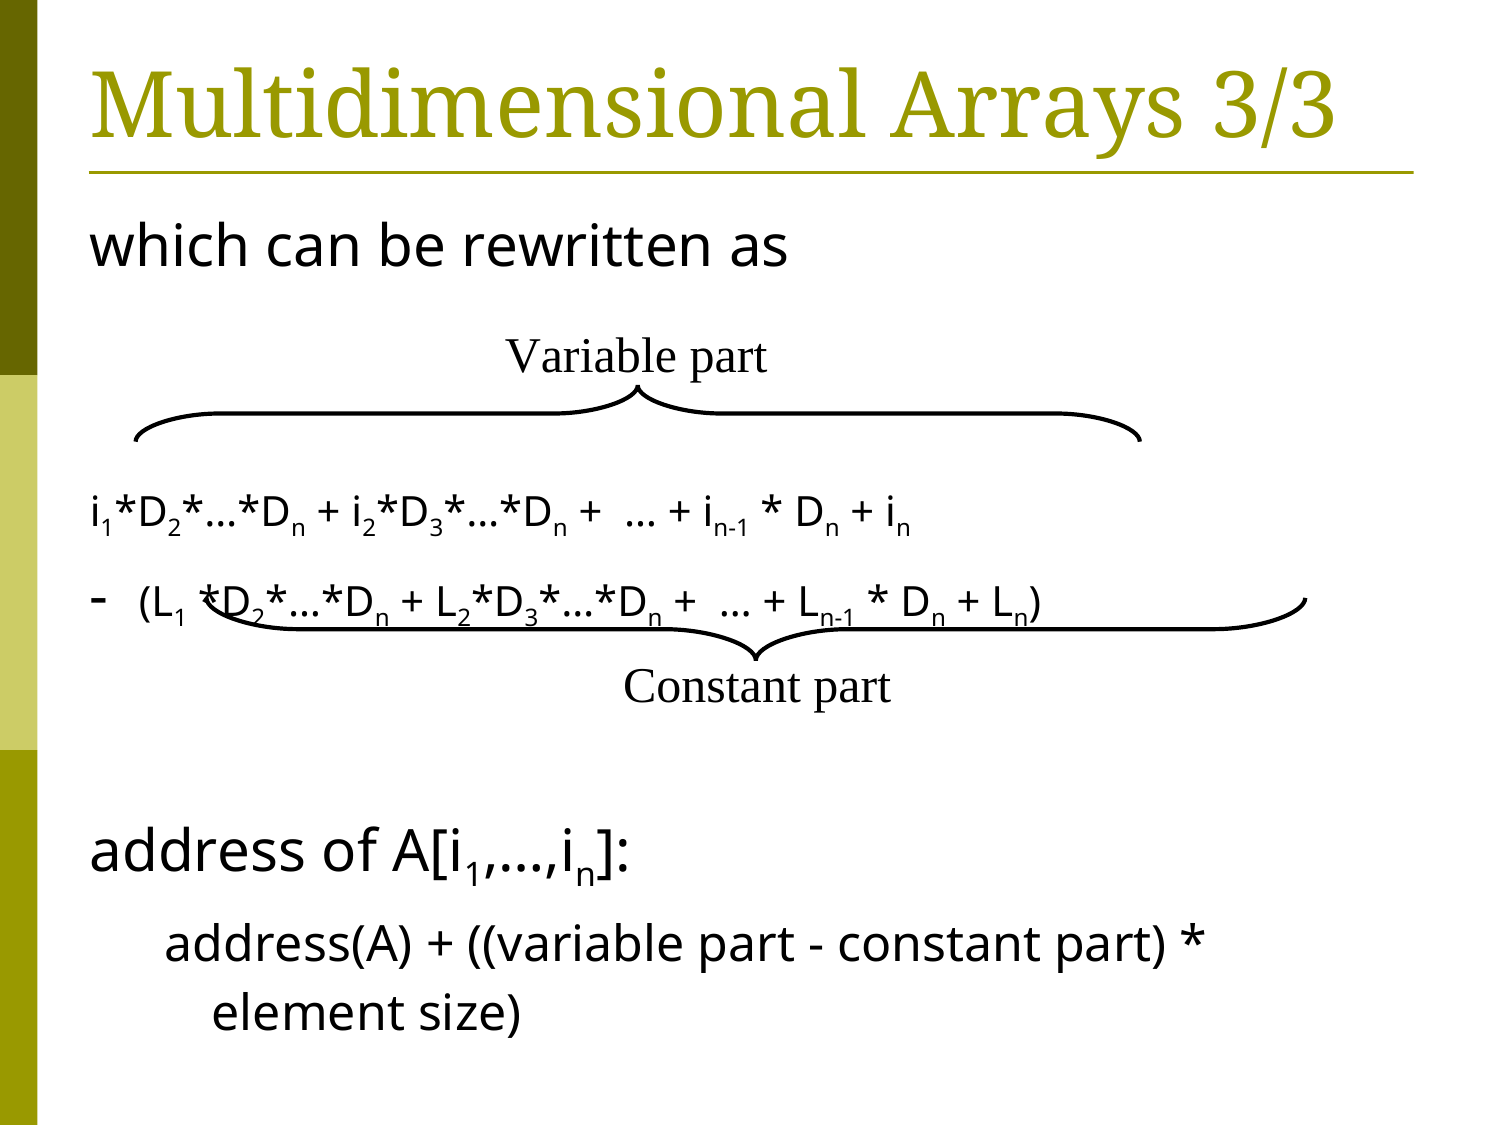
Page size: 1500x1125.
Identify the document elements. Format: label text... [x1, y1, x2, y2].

text_box Variable part [490, 314, 803, 390]
title Multidimensional Arrays 3/3 [75, 45, 1426, 173]
list which can be rewritten as i1*D2*…*Dn + i2*D3*…*Dn + … + in-1 * Dn + in - (L1 *D2*…*Dn + L2*D3*…*Dn + … + Ln-1 * Dn + Ln) address of A[i1,…,in]: address(A) + ((variable part - constant part) * element size) [75, 196, 1426, 1006]
text_box Constant part [608, 645, 921, 721]
